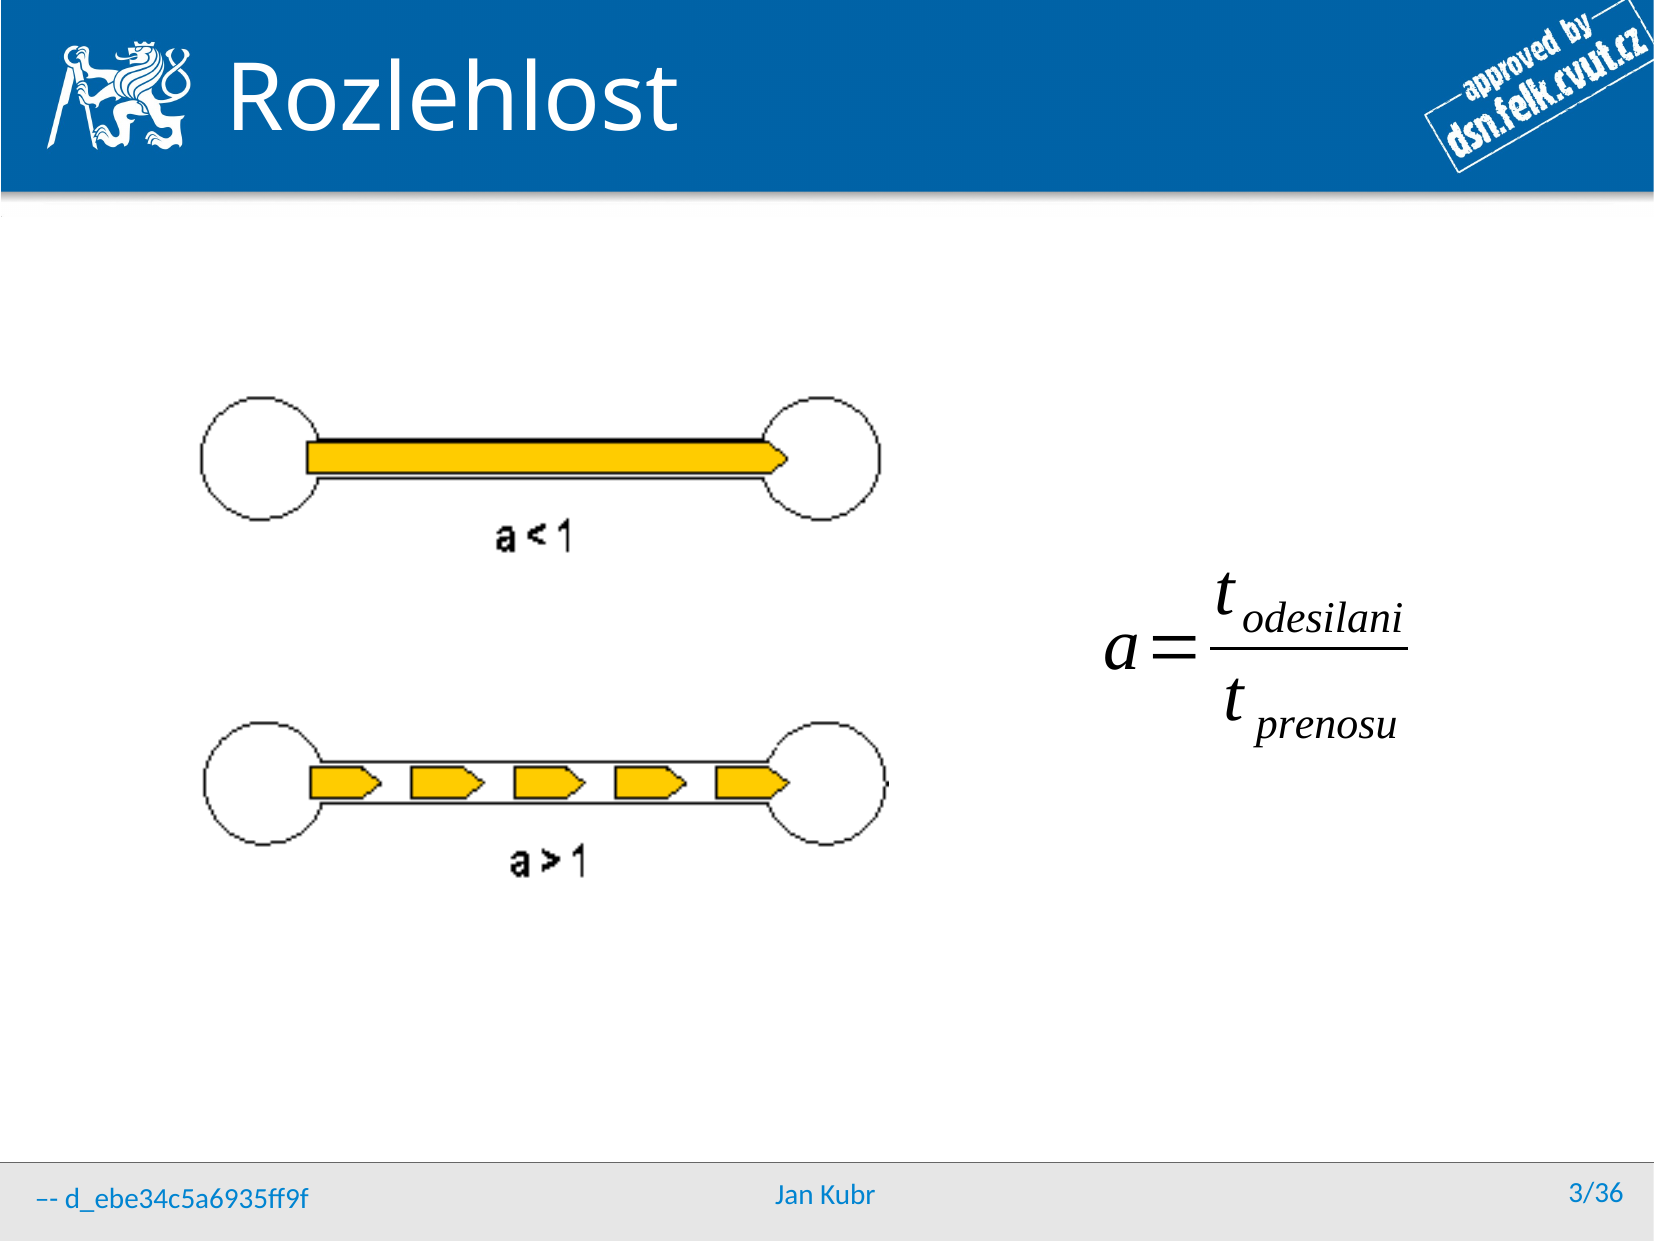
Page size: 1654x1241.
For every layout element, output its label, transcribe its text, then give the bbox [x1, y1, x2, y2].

picture [1, 0, 1654, 217]
title Rozlehlost [225, 0, 1426, 188]
picture [196, 395, 884, 558]
chart [1085, 549, 1430, 750]
picture [199, 720, 889, 883]
